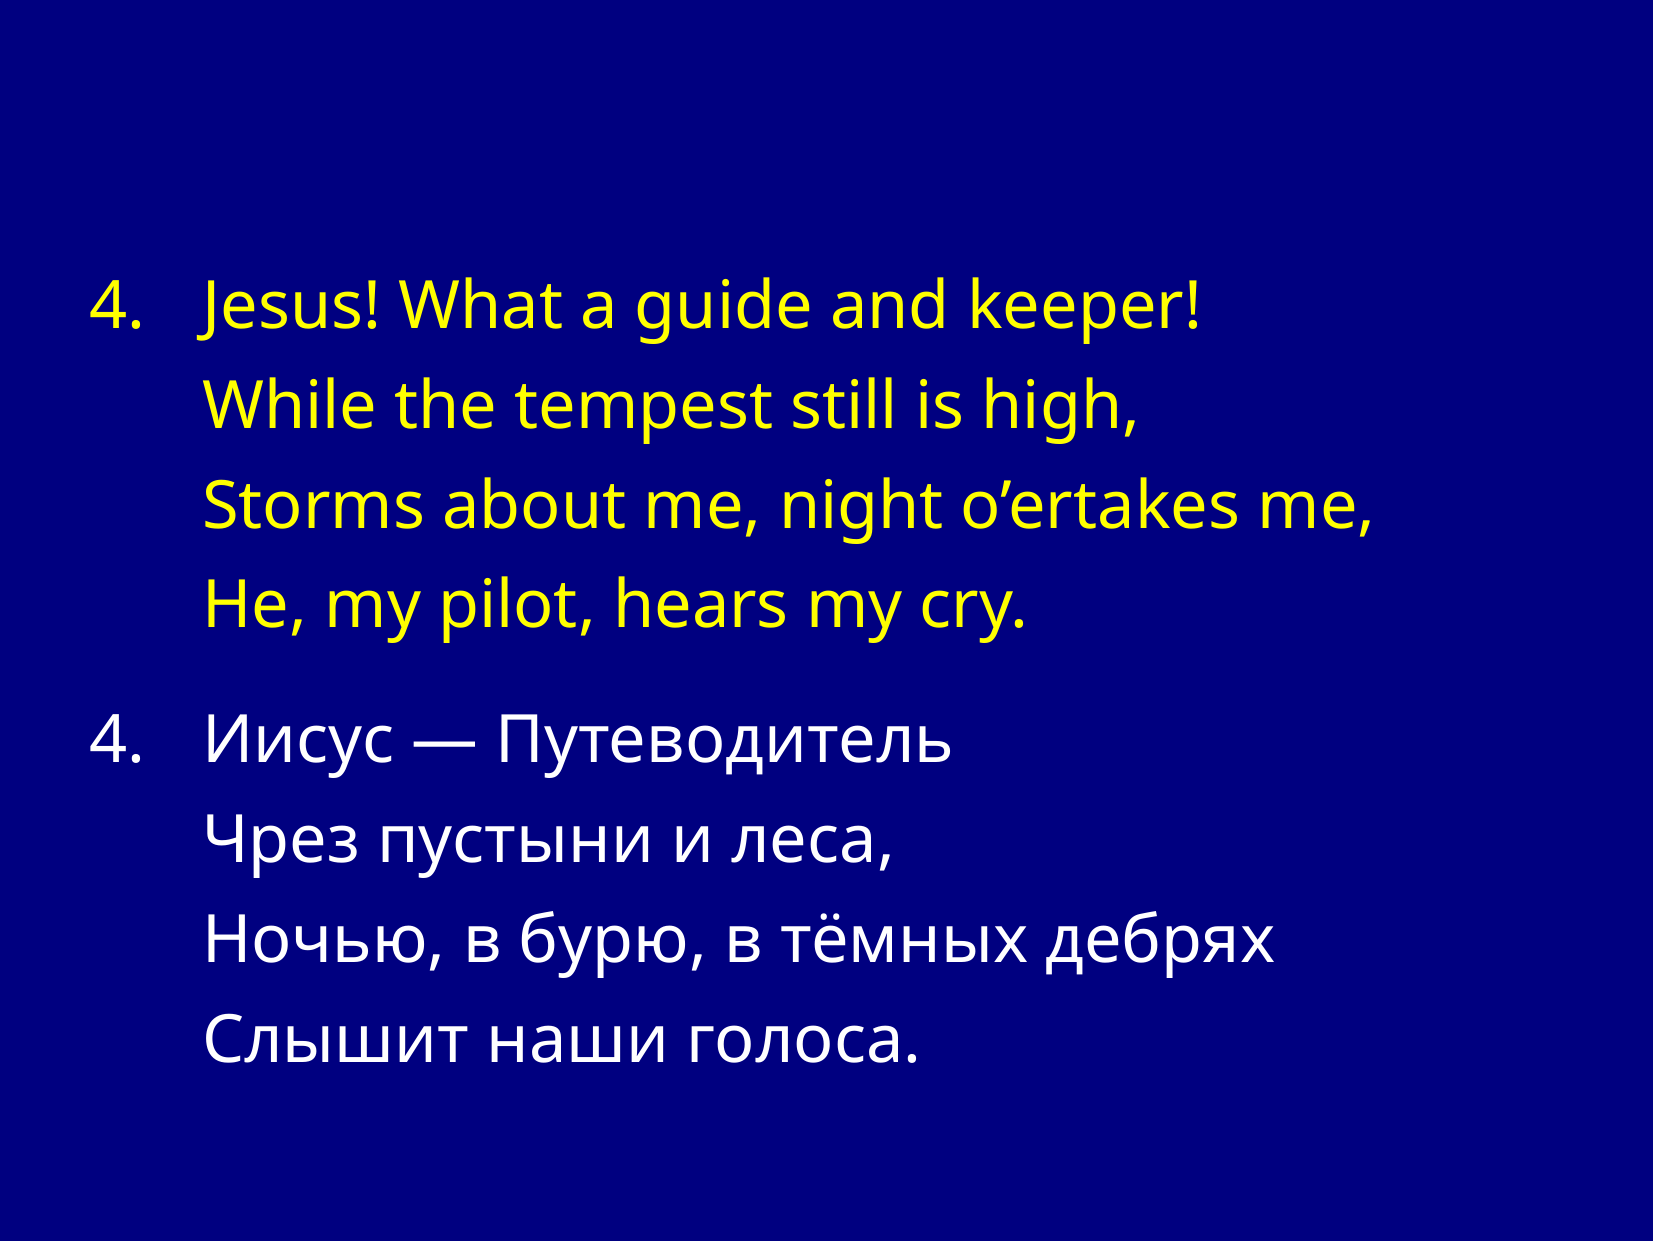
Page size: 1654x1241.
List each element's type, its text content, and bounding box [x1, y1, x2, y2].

text_box 4. Jesus! What a guide and keeper! While the tempest still is high, Storms about me, night o’ertakes me, He, my pilot, hears my cry. [75, 150, 1576, 638]
text_box 4. Иисус — Путеводитель Чрез пустыни и леса, Ночью, в бурю, в тёмных дебрях Слышит наши голоса. [75, 675, 1576, 1163]
